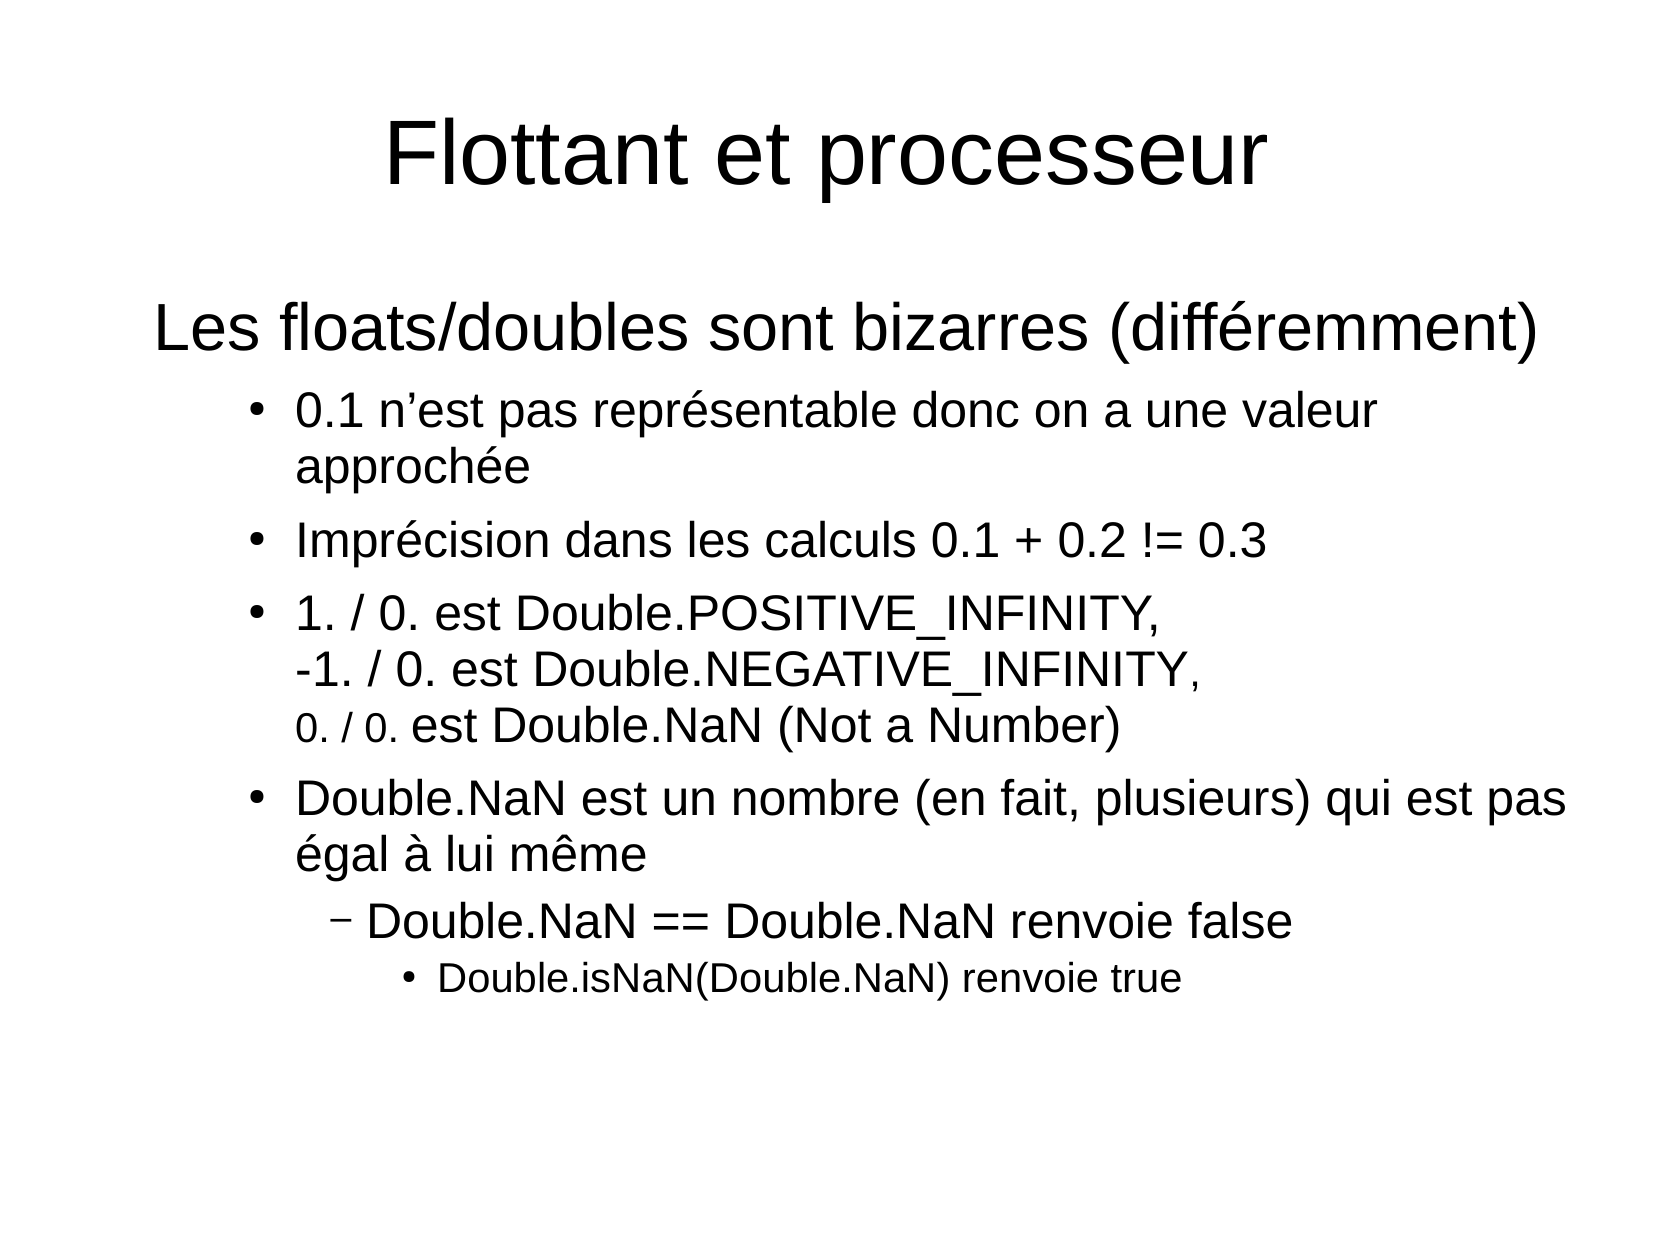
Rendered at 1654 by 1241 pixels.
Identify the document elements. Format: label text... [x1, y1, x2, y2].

title Flottant et processeur [82, 49, 1571, 257]
list Les floats/doubles sont bizarres (différemment) 0.1 n’est pas représentable donc on a une valeur approchée Imprécision dans les calculs 0.1 + 0.2 != 0.3 1. / 0. est Double.POSITIVE_INFINITY, -1. / 0. est Double.NEGATIVE_INFINITY, 0. / 0. est Double.NaN (Not a Number) Double.NaN est un nombre (en fait, plusieurs) qui est pas égal à lui même Double.NaN == Double.NaN renvoie false Double.isNaN(Double.NaN) renvoie true [82, 290, 1571, 1156]
